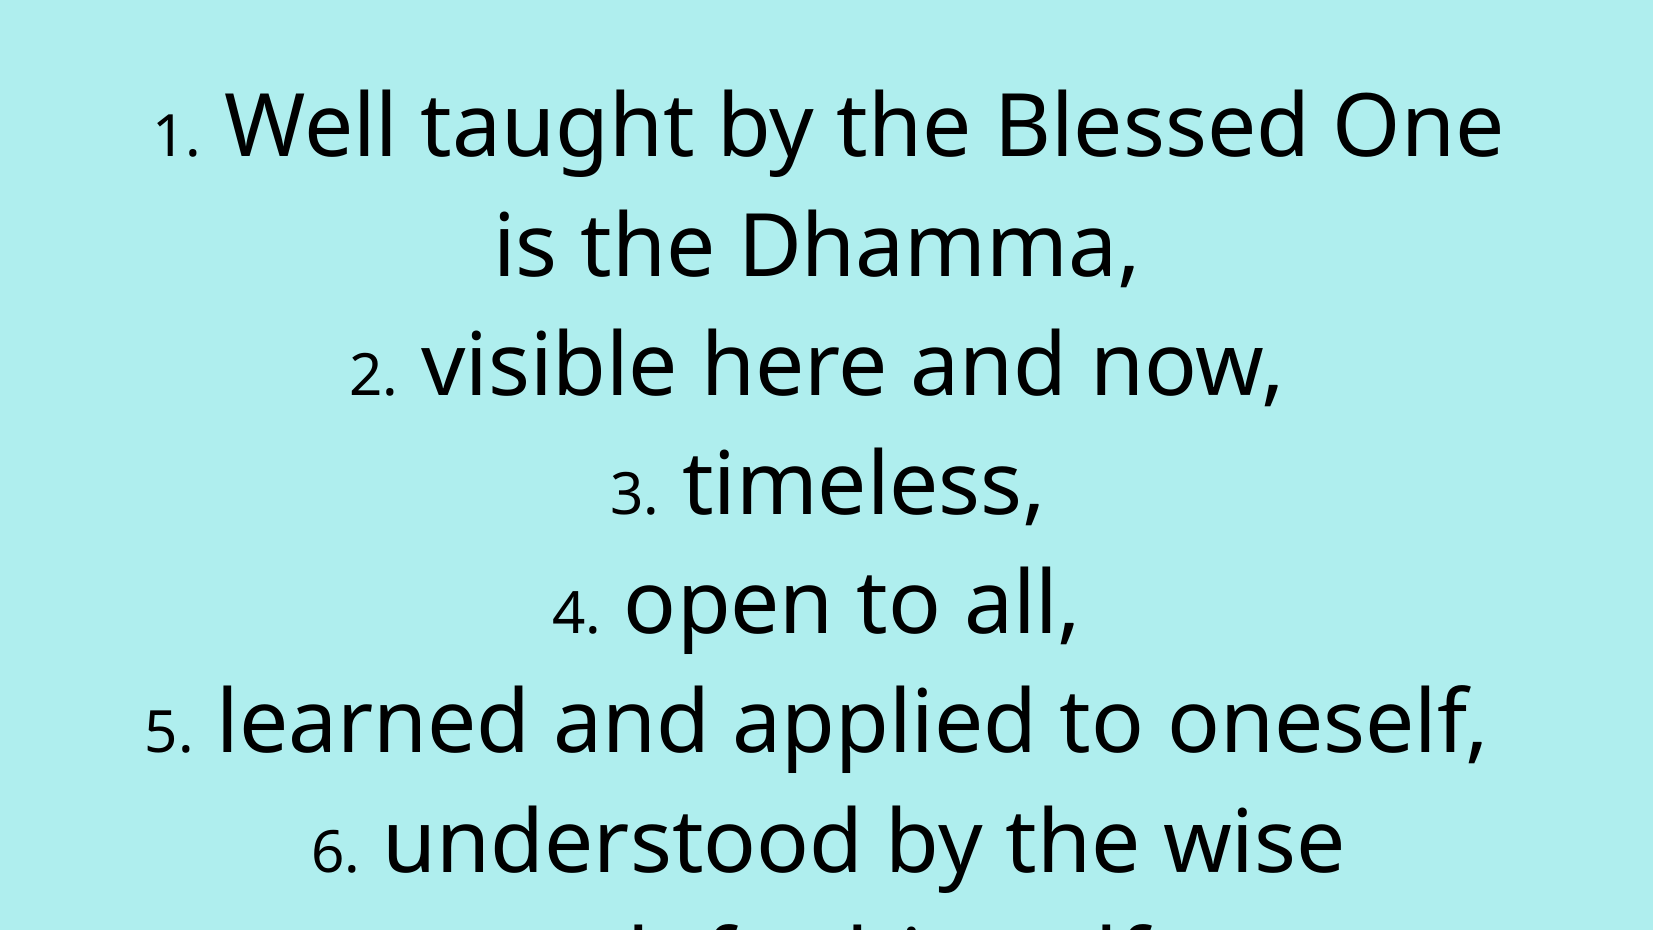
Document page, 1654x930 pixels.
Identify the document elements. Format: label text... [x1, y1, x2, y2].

subtitle 1. Well taught by the Blessed One is the Dhamma, 2. visible here and now, 3. timeless, 4. open to all, 5. learned and applied to oneself, 6. understood by the wise each for himself. [45, 63, 1612, 930]
